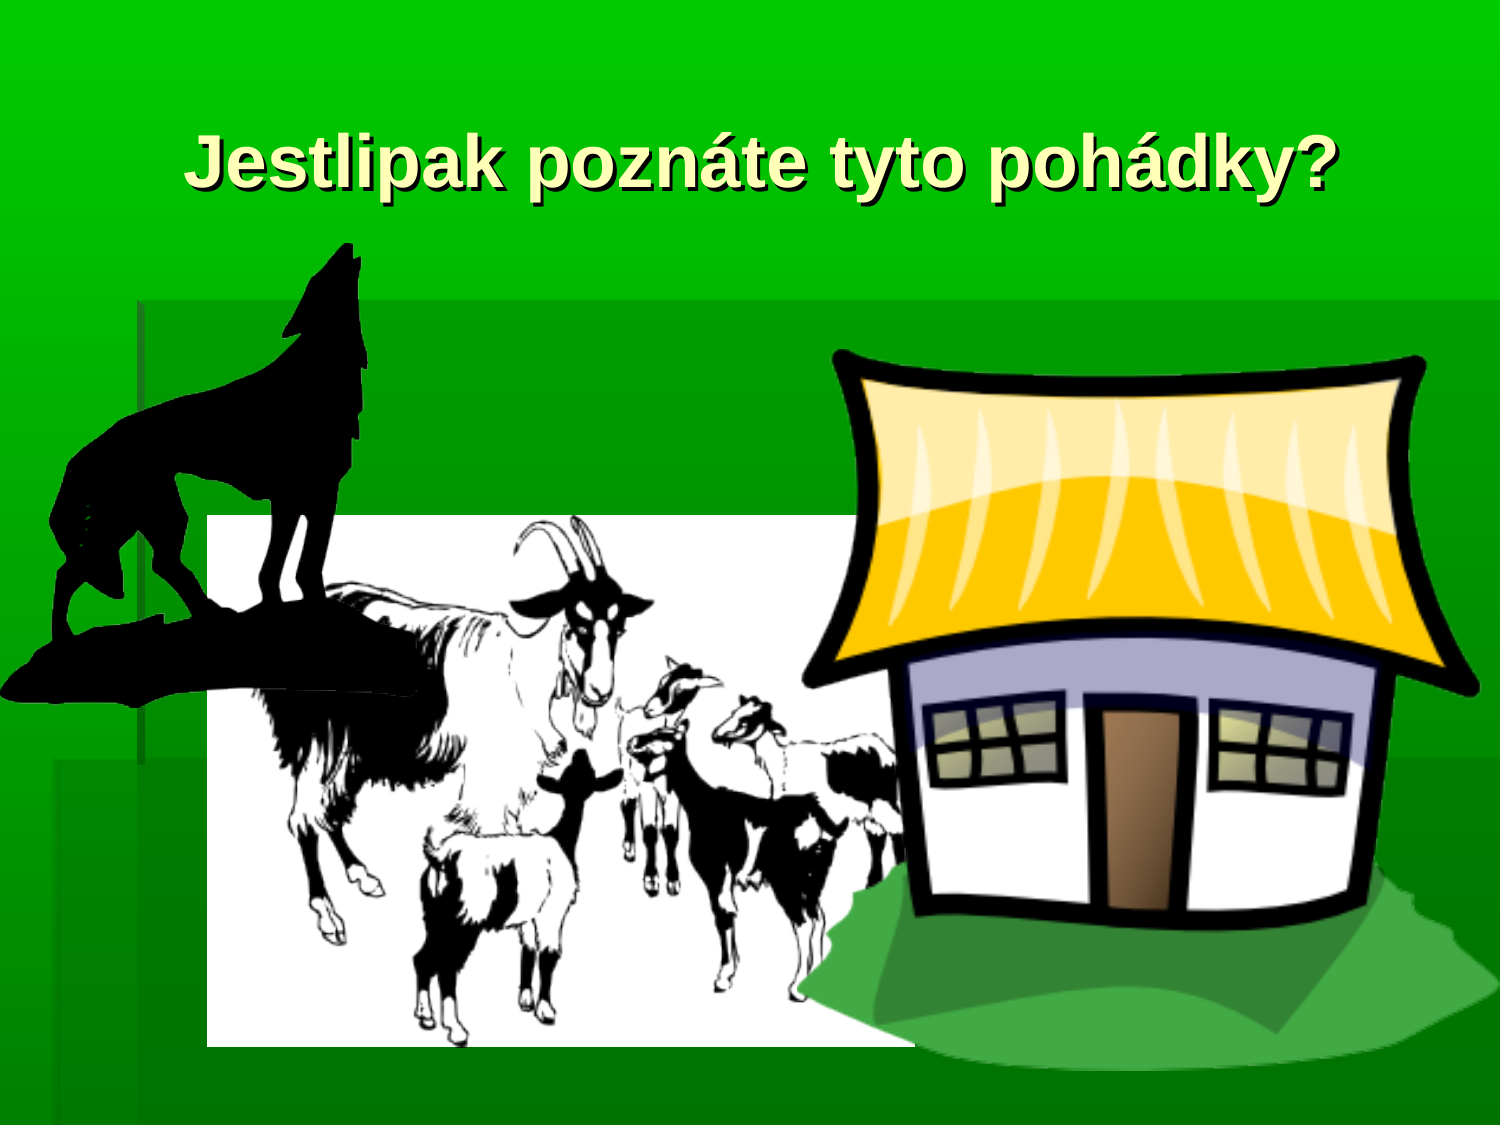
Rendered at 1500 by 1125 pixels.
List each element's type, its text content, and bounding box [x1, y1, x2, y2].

picture [0, 243, 1500, 1071]
title Jestlipak poznáte tyto pohádky? [75, 40, 1451, 276]
